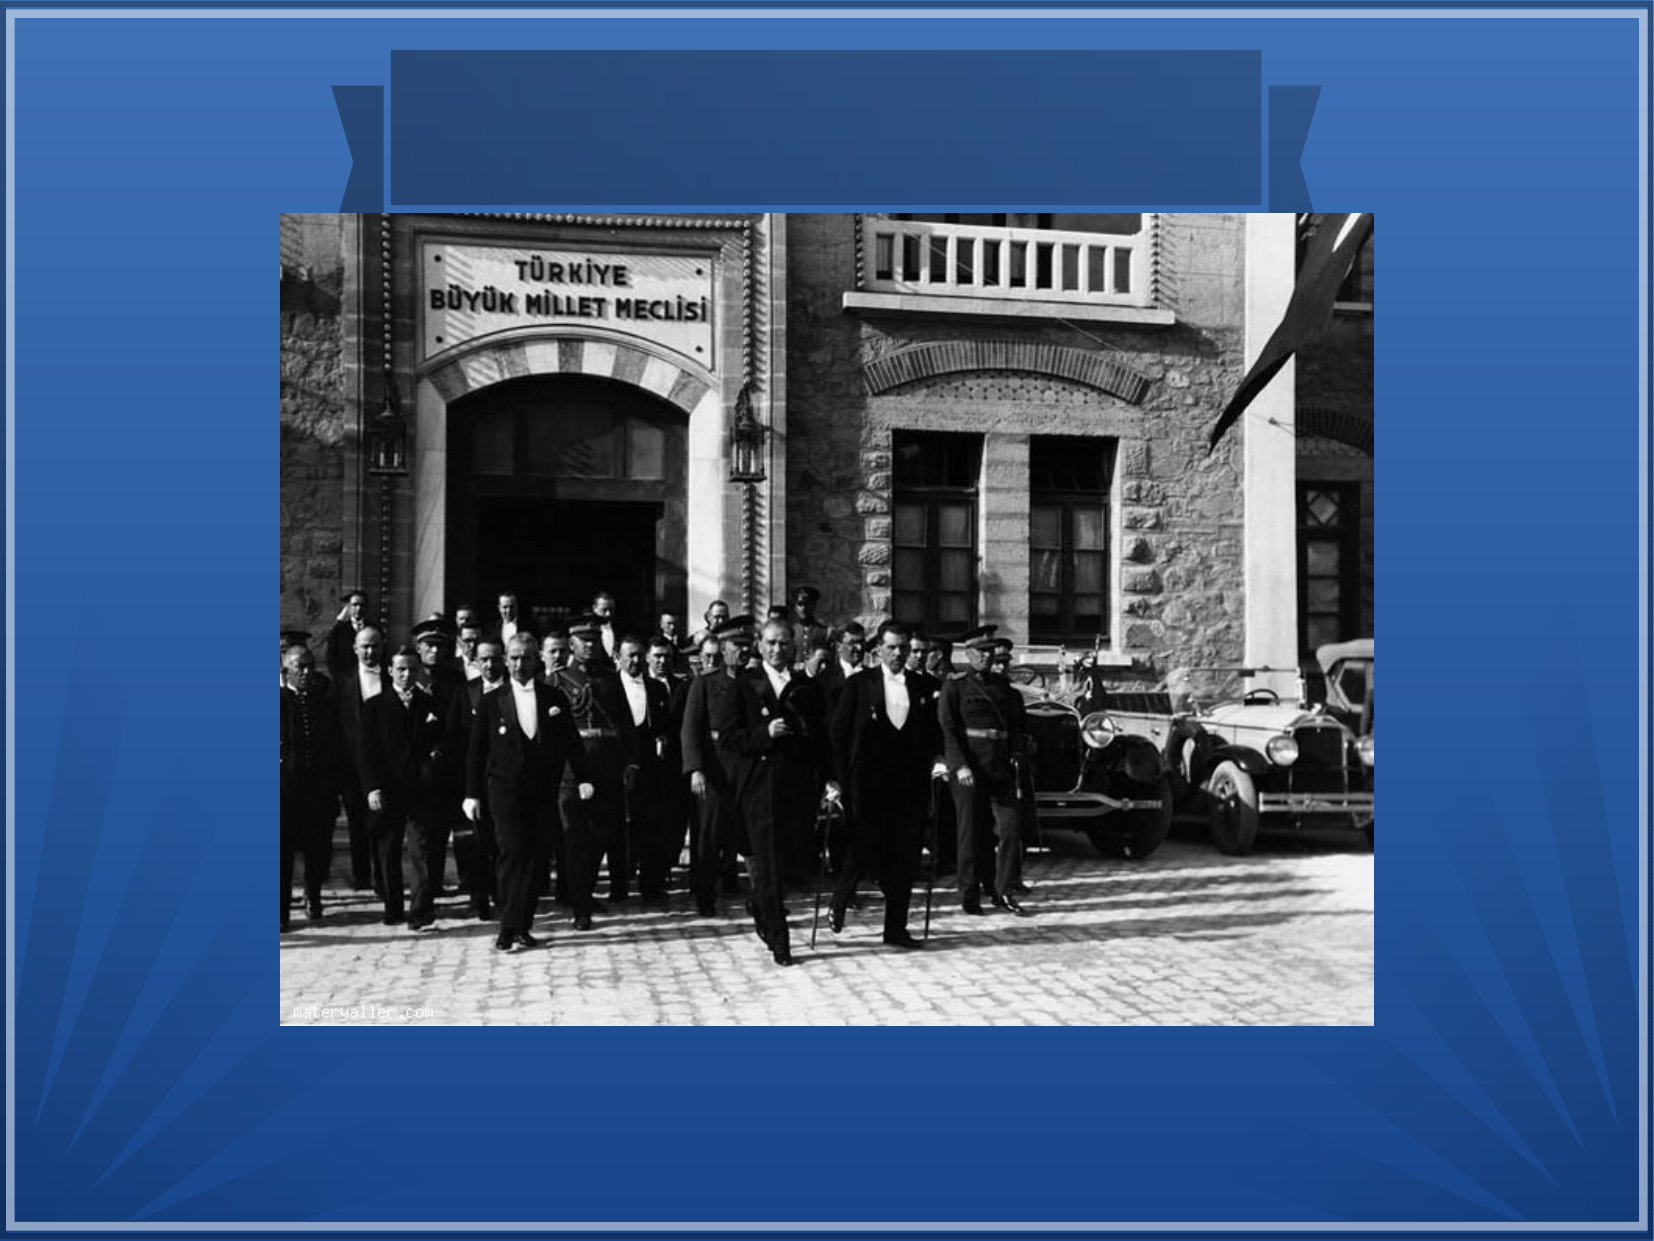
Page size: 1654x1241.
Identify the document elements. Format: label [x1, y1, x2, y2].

picture [280, 213, 1374, 1026]
